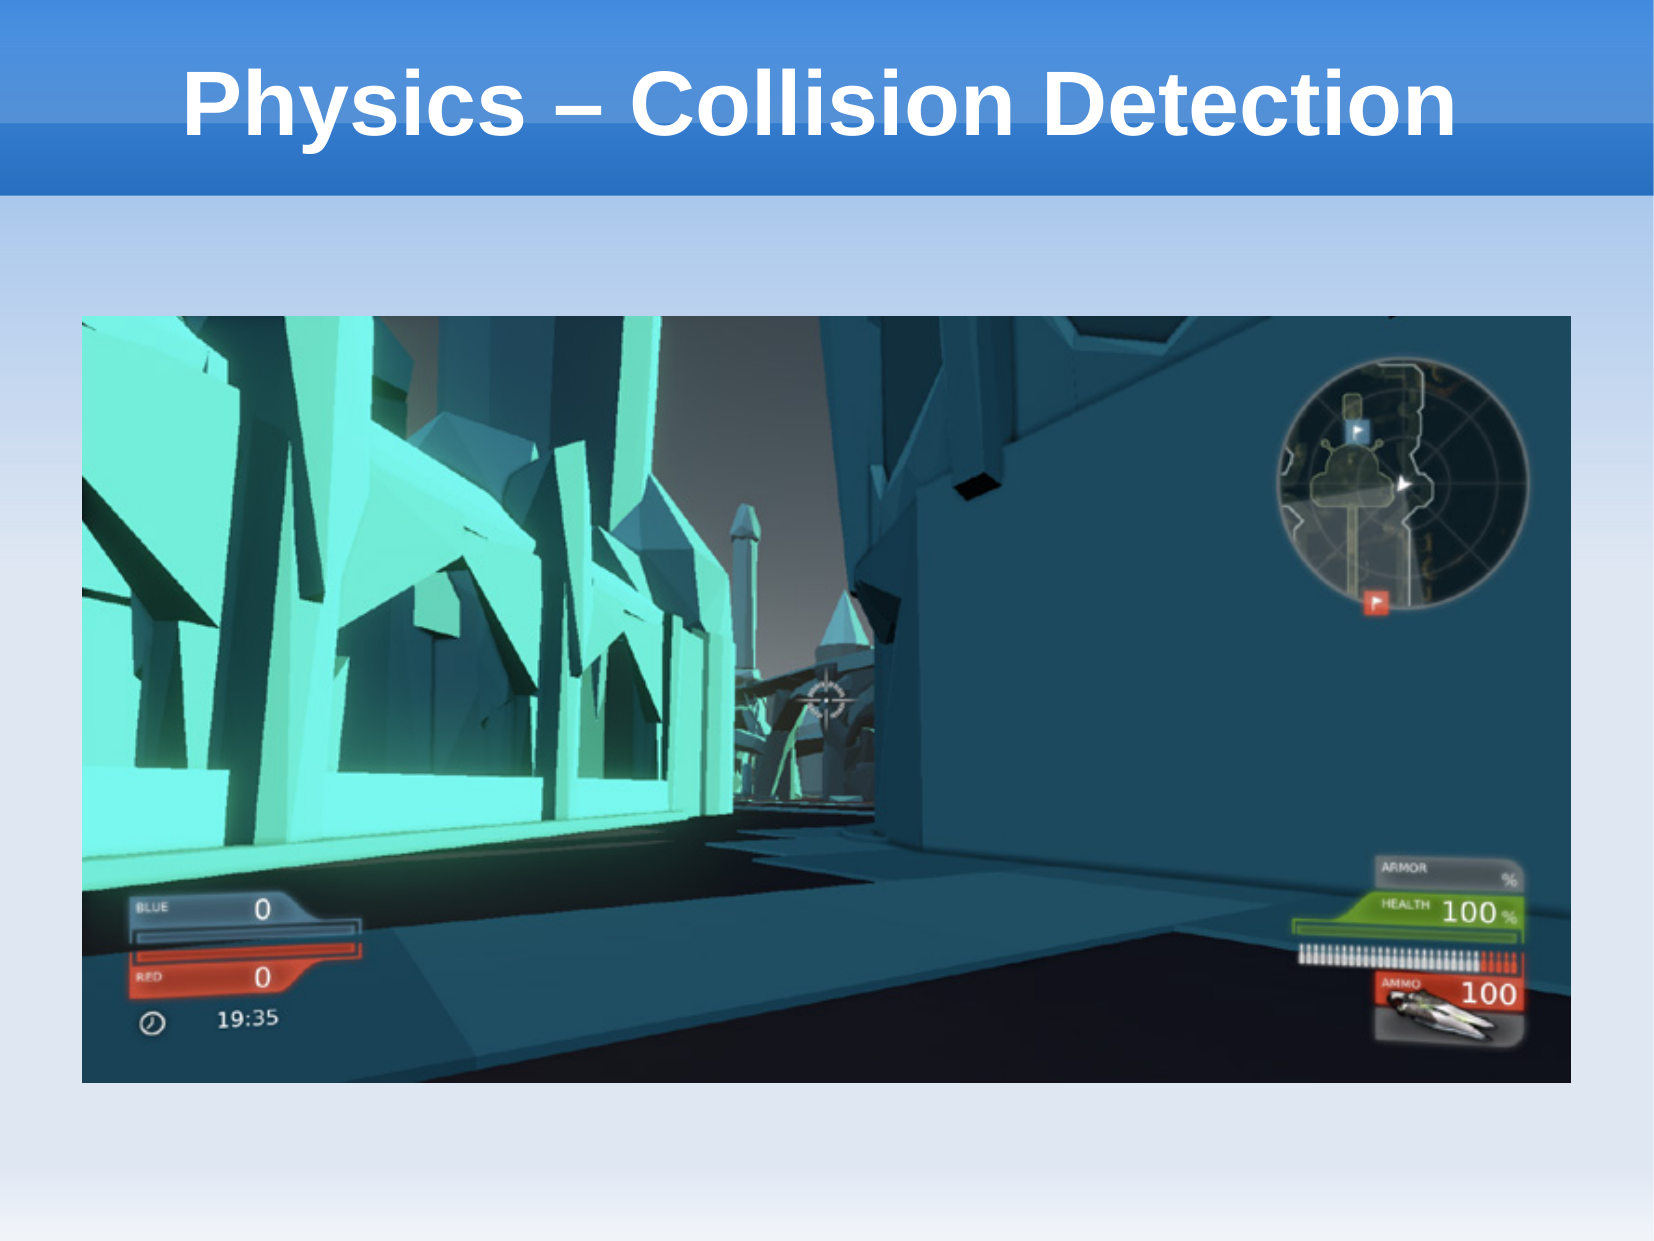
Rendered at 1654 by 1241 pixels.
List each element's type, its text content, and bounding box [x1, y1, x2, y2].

picture [0, 0, 1654, 1241]
title Physics – Collision Detection [76, 0, 1565, 208]
